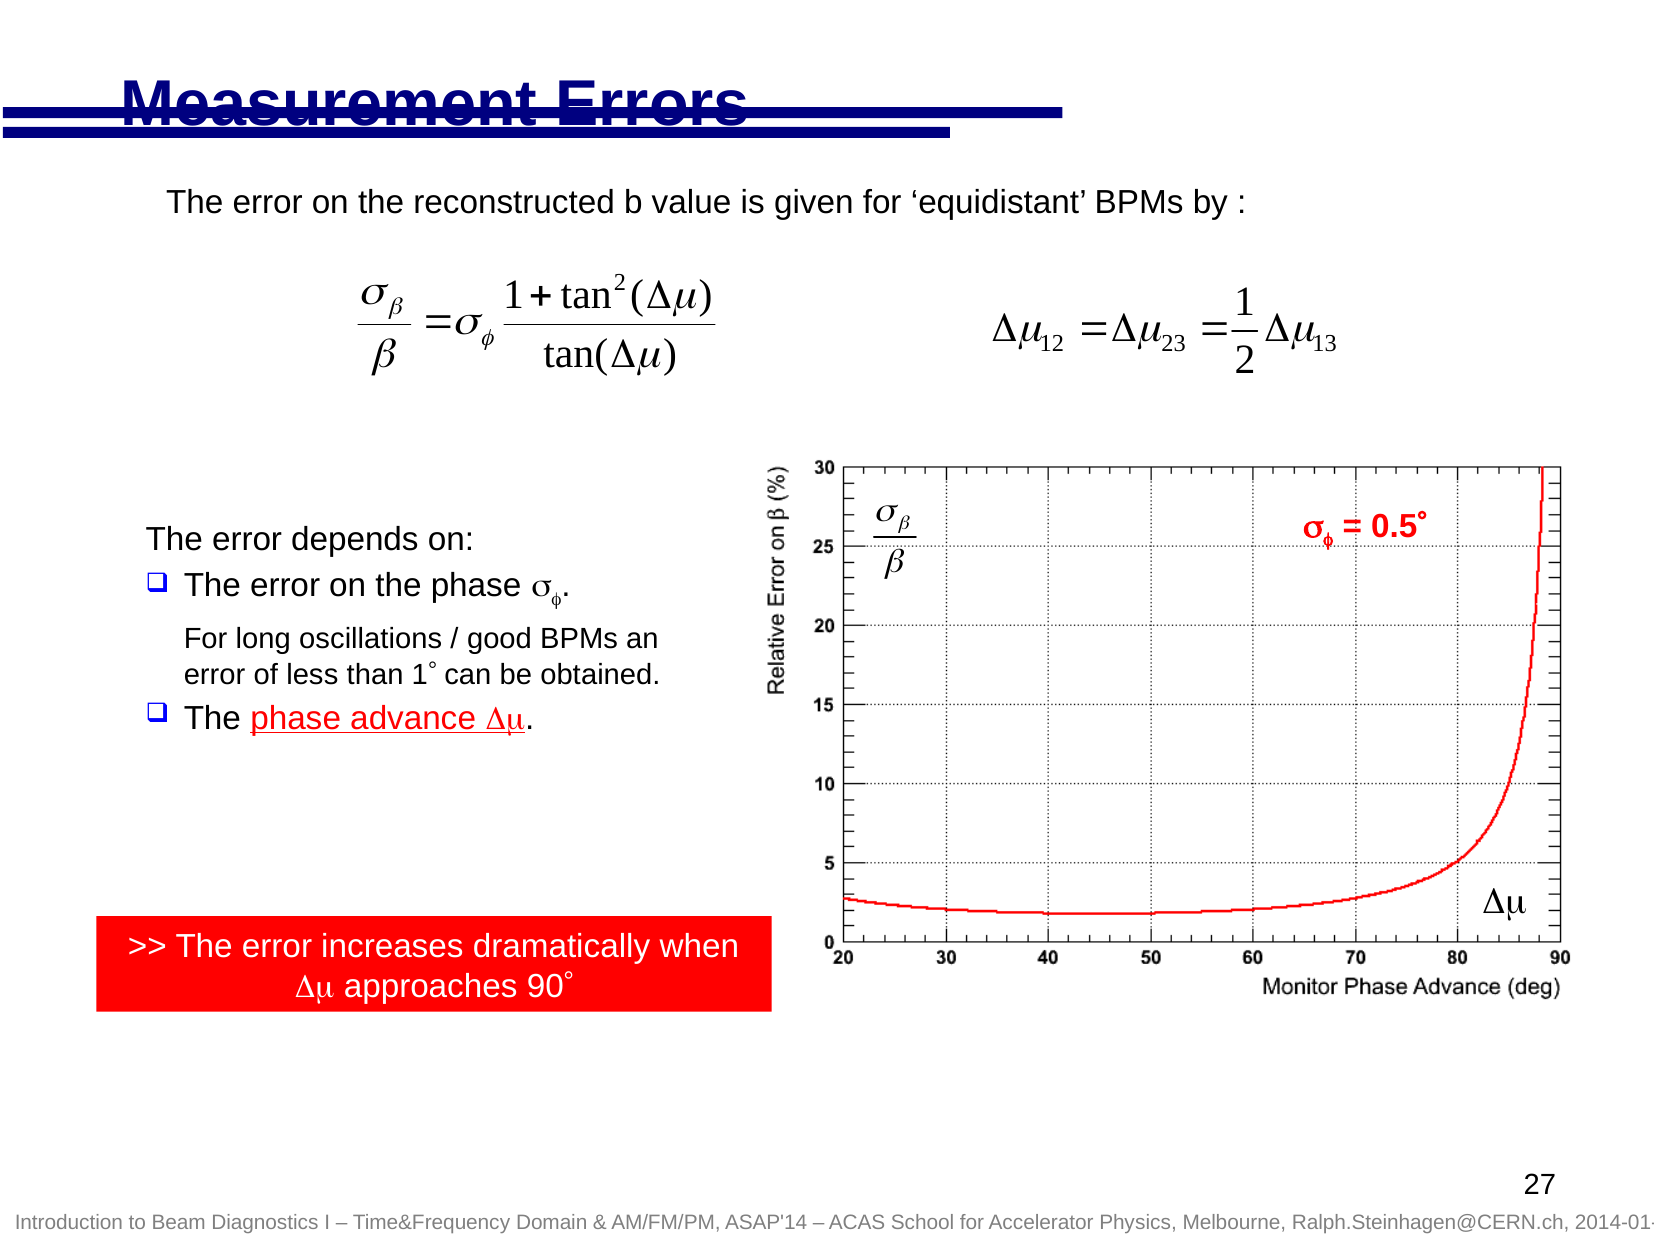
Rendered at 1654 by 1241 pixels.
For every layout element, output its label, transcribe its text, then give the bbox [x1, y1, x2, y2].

picture [730, 420, 1604, 1013]
text_box >> The error increases dramatically when  approaches 90 [96, 916, 772, 1012]
title Measurement Errors [82, 34, 1558, 164]
chart [985, 275, 1344, 384]
text_box  = 0.5 [1288, 496, 1489, 557]
text_box <number> [1185, 1157, 1571, 1216]
text_box  [1467, 867, 1542, 929]
chart [868, 489, 922, 586]
text_box The error on the reconstructed b value is given for ‘equidistant’ BPMs by : [151, 172, 1571, 228]
text_box The error depends on: The error on the phase . For long oscillations / good BPMs an error of less than 1 can be obtained. The phase advance . [130, 509, 717, 791]
chart [351, 261, 724, 384]
